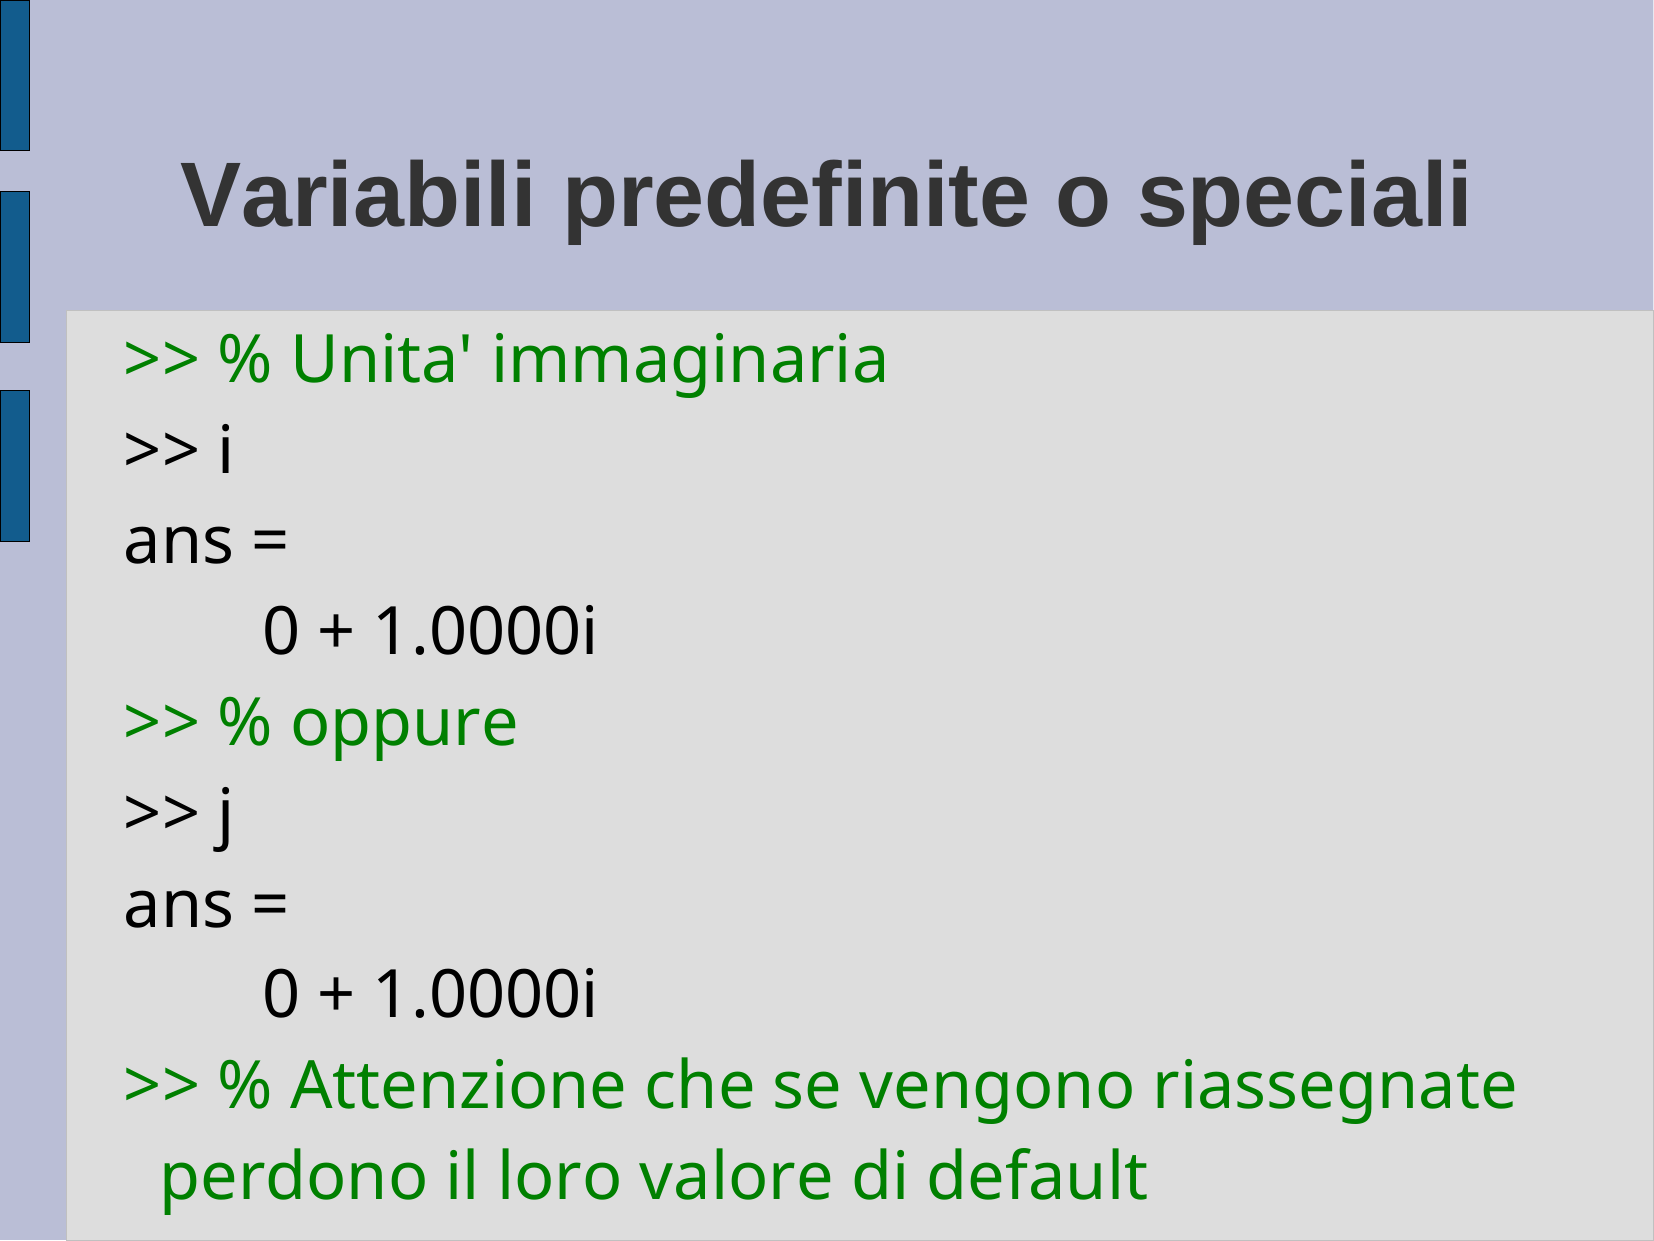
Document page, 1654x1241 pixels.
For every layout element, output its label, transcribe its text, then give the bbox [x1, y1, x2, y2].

subtitle >> % Unita' immaginaria >> i ans = 0 + 1.0000i >> % oppure >> j ans = 0 + 1.0000i >> % Attenzione che se vengono riassegnate perdono il loro valore di default [88, 359, 1625, 1171]
title Variabili predefinite o speciali [121, 98, 1534, 291]
